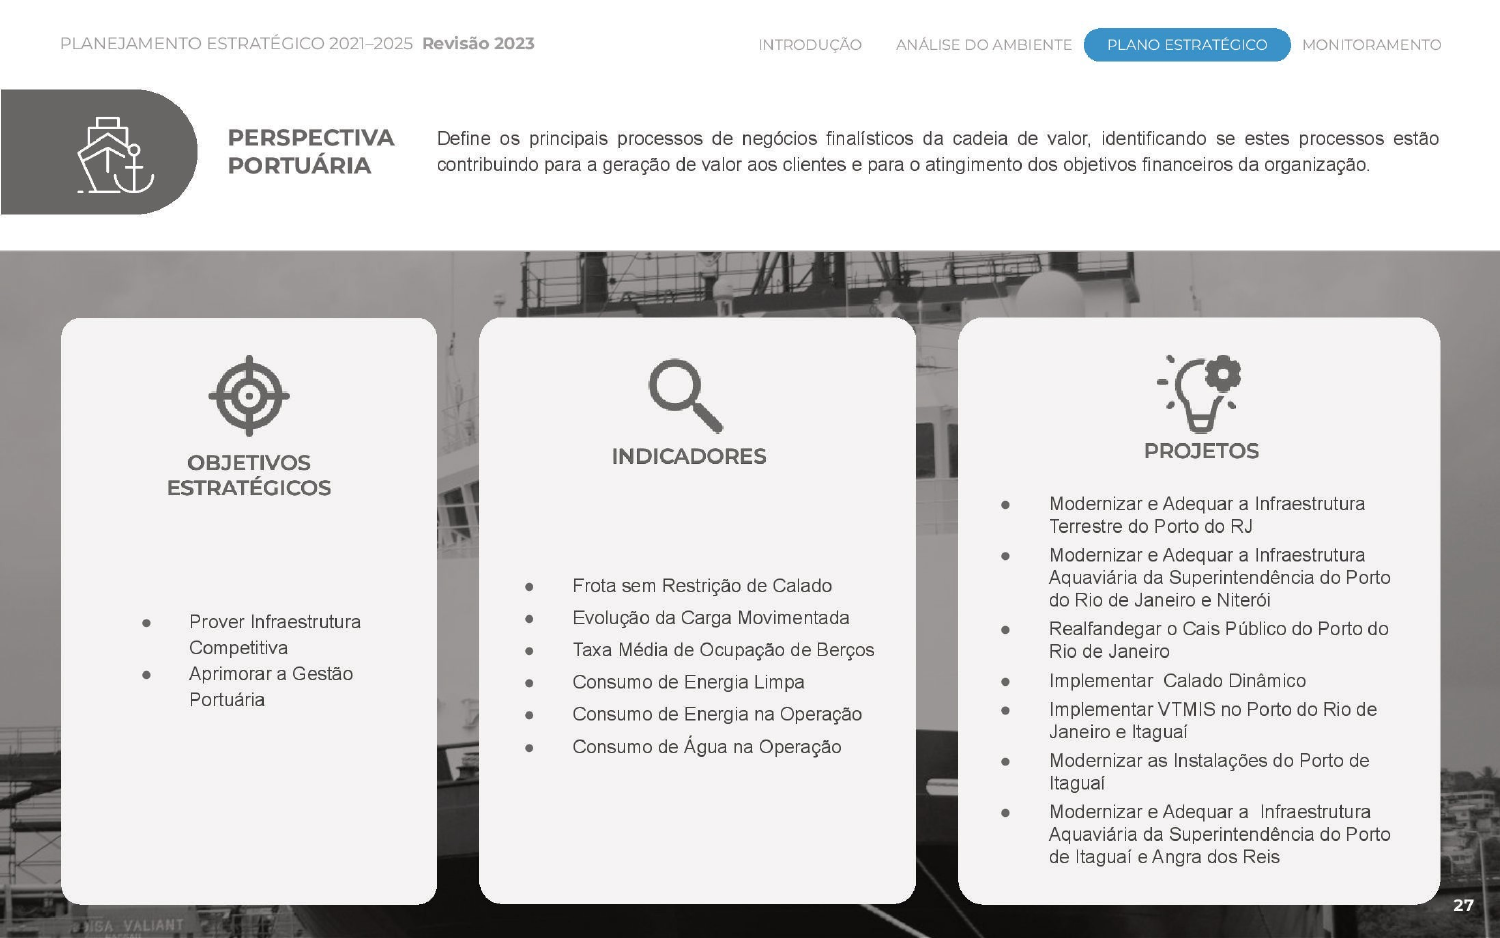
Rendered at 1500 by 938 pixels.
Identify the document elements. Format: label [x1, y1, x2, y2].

text_box [0, 0, 1500, 938]
